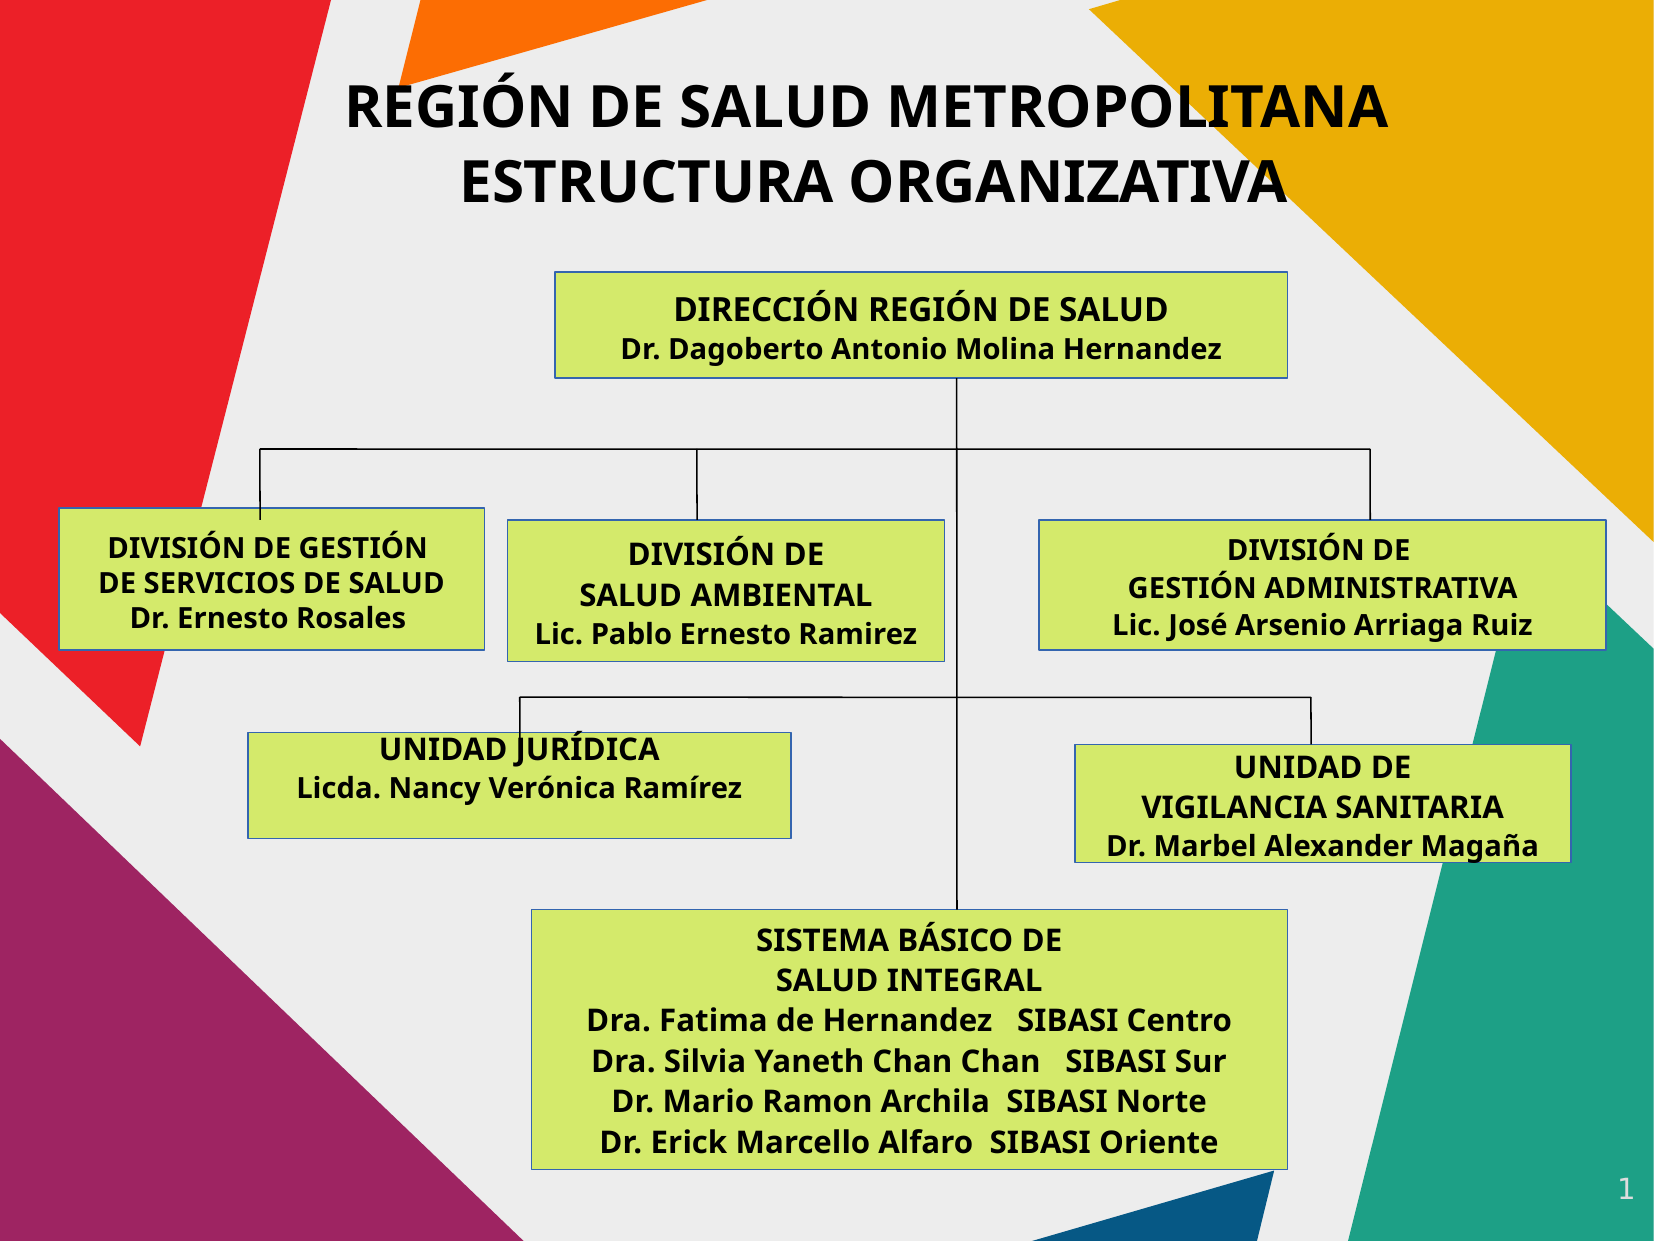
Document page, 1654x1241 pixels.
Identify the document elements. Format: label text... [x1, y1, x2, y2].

text_box UNIDAD JURÍDICA Licda. Nancy Verónica Ramírez [247, 732, 792, 839]
text_box DIVISIÓN DE GESTIÓN DE SERVICIOS DE SALUD Dr. Ernesto Rosales [59, 508, 485, 650]
title REGIÓN DE SALUD METROPOLITANA ESTRUCTURA ORGANIZATIVA [129, 35, 1618, 243]
text_box DIVISIÓN DE GESTIÓN ADMINISTRATIVA Lic. José Arsenio Arriaga Ruiz [1039, 520, 1607, 650]
text_box UNIDAD DE VIGILANCIA SANITARIA Dr. Marbel Alexander Magaña [1074, 744, 1571, 863]
text_box DIRECCIÓN REGIÓN DE SALUD Dr. Dagoberto Antonio Molina Hernandez [555, 271, 1288, 379]
text_box DIVISIÓN DE SALUD AMBIENTAL Lic. Pablo Ernesto Ramirez [507, 520, 945, 662]
text_box SISTEMA BÁSICO DE SALUD INTEGRAL Dra. Fatima de Hernandez SIBASI Centro Dra. Silvia Yaneth Chan Chan SIBASI Sur Dr. Mario Ramon Archila SIBASI Norte Dr. Erick Marcello Alfaro SIBASI Oriente [531, 909, 1288, 1170]
